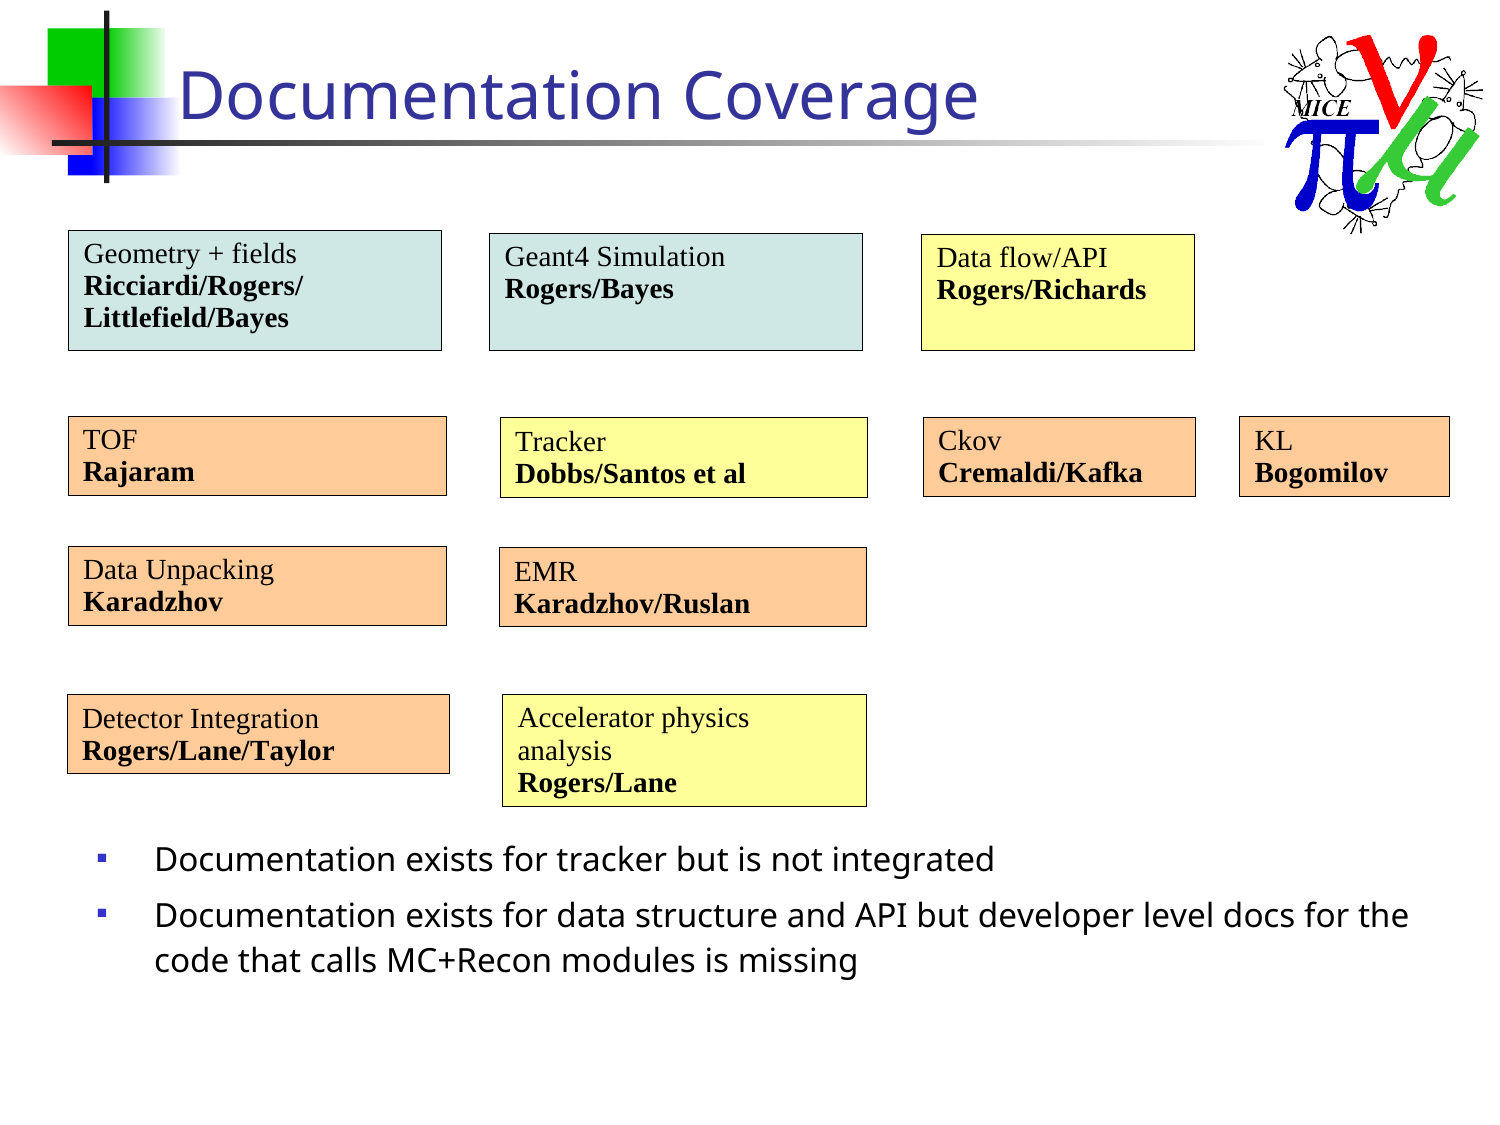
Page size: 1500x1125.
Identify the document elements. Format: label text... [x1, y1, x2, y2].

text_box Data Unpacking Karadzhov [68, 546, 447, 626]
text_box Accelerator physics analysis Rogers/Lane [502, 694, 867, 807]
text_box Detector Integration Rogers/Lane/Taylor [67, 694, 450, 774]
list Documentation exists for tracker but is not integrated Documentation exists for data structure and API but developer level docs for the code that calls MC+Recon modules is missing [83, 828, 1475, 970]
text_box KL Bogomilov [1239, 416, 1450, 497]
picture [1264, 5, 1500, 251]
text_box EMR Karadzhov/Ruslan [499, 547, 867, 627]
text_box Geant4 Simulation Rogers/Bayes [489, 233, 863, 351]
text_box Tracker Dobbs/Santos et al [500, 417, 868, 498]
text_box Data flow/API Rogers/Richards [921, 234, 1195, 351]
text_box TOF Rajaram [68, 416, 447, 496]
text_box Geometry + fields Ricciardi/Rogers/ Littlefield/Bayes [68, 230, 442, 351]
title Documentation Coverage [162, 0, 1441, 188]
text_box Ckov Cremaldi/Kafka [923, 417, 1196, 497]
